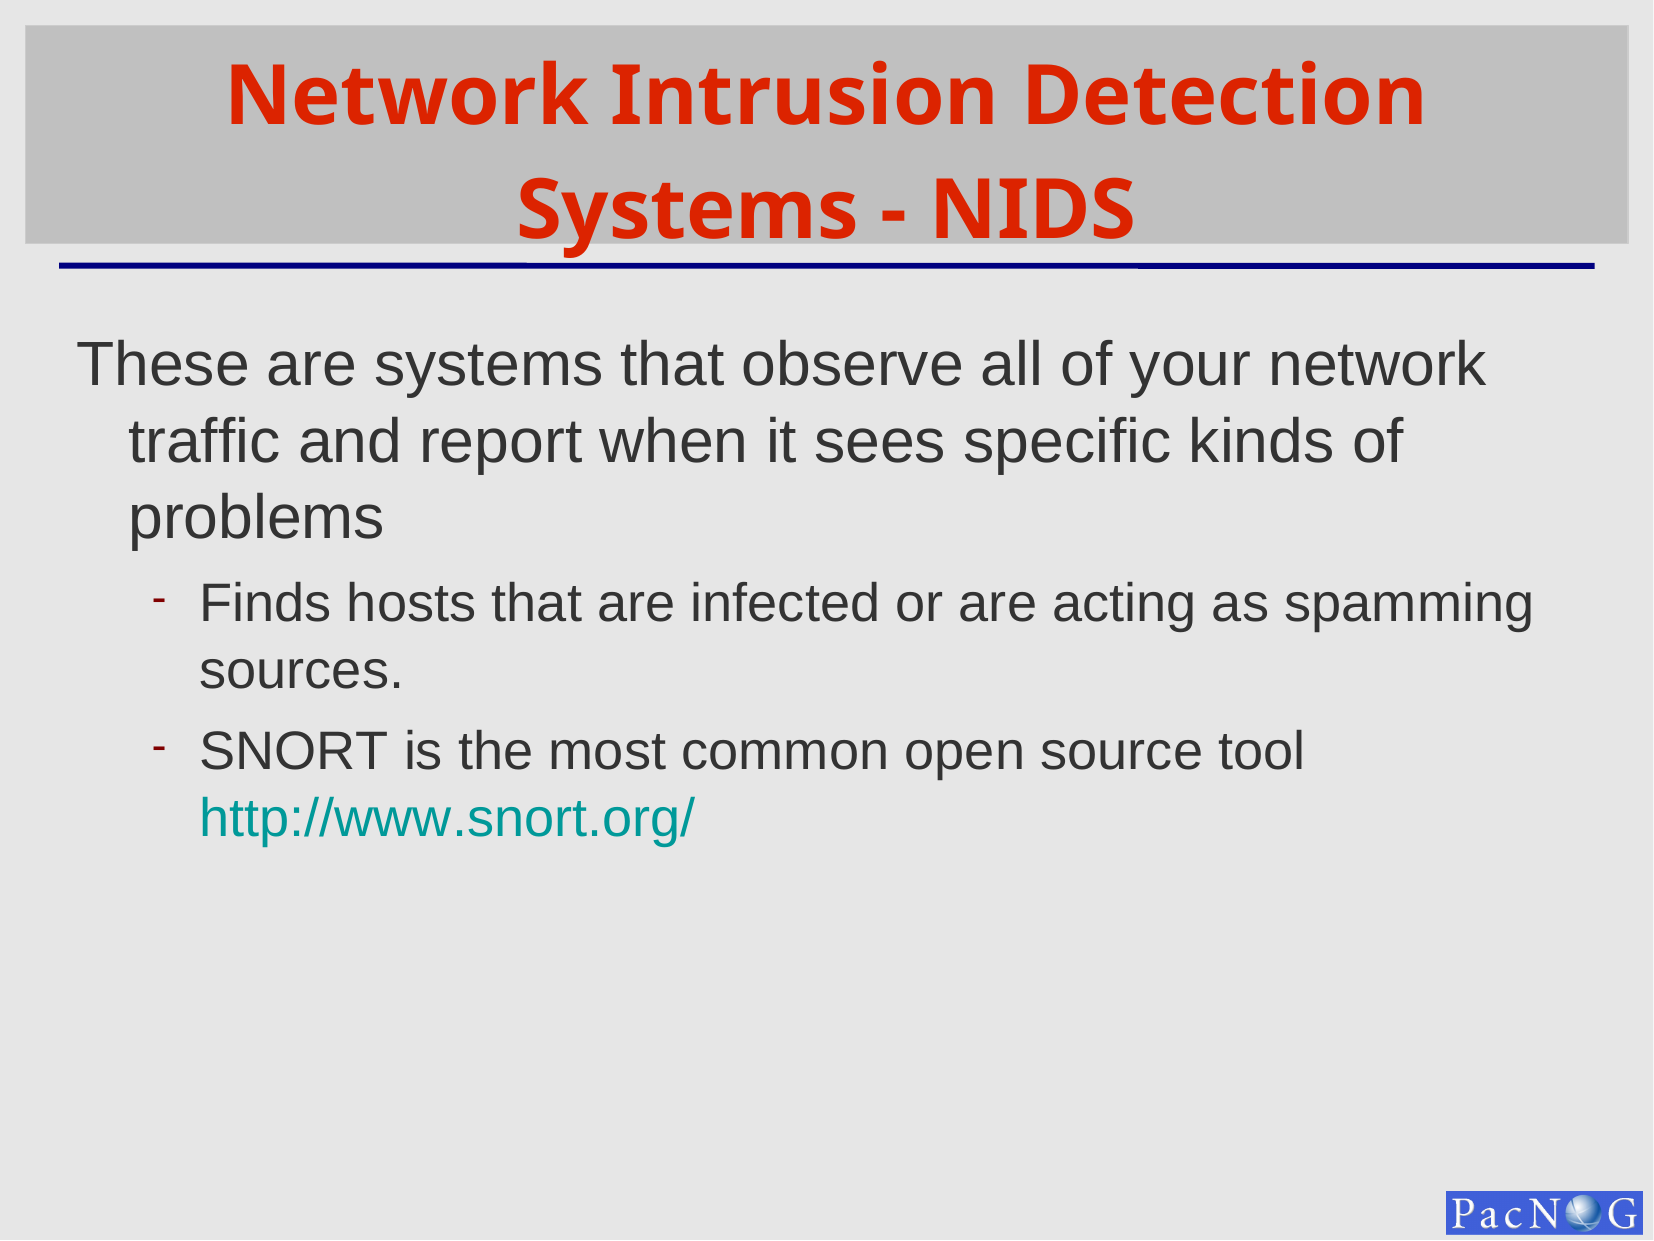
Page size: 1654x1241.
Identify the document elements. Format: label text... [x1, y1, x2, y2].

list These are systems that observe all of your network traffic and report when it sees specific kinds of problems Finds hosts that are infected or are acting as spamming sources. SNORT is the most common open source tool http://www.snort.org/ [59, 322, 1593, 1131]
picture [1446, 1191, 1643, 1235]
title Network Intrusion Detection Systems - NIDS [121, 52, 1532, 247]
